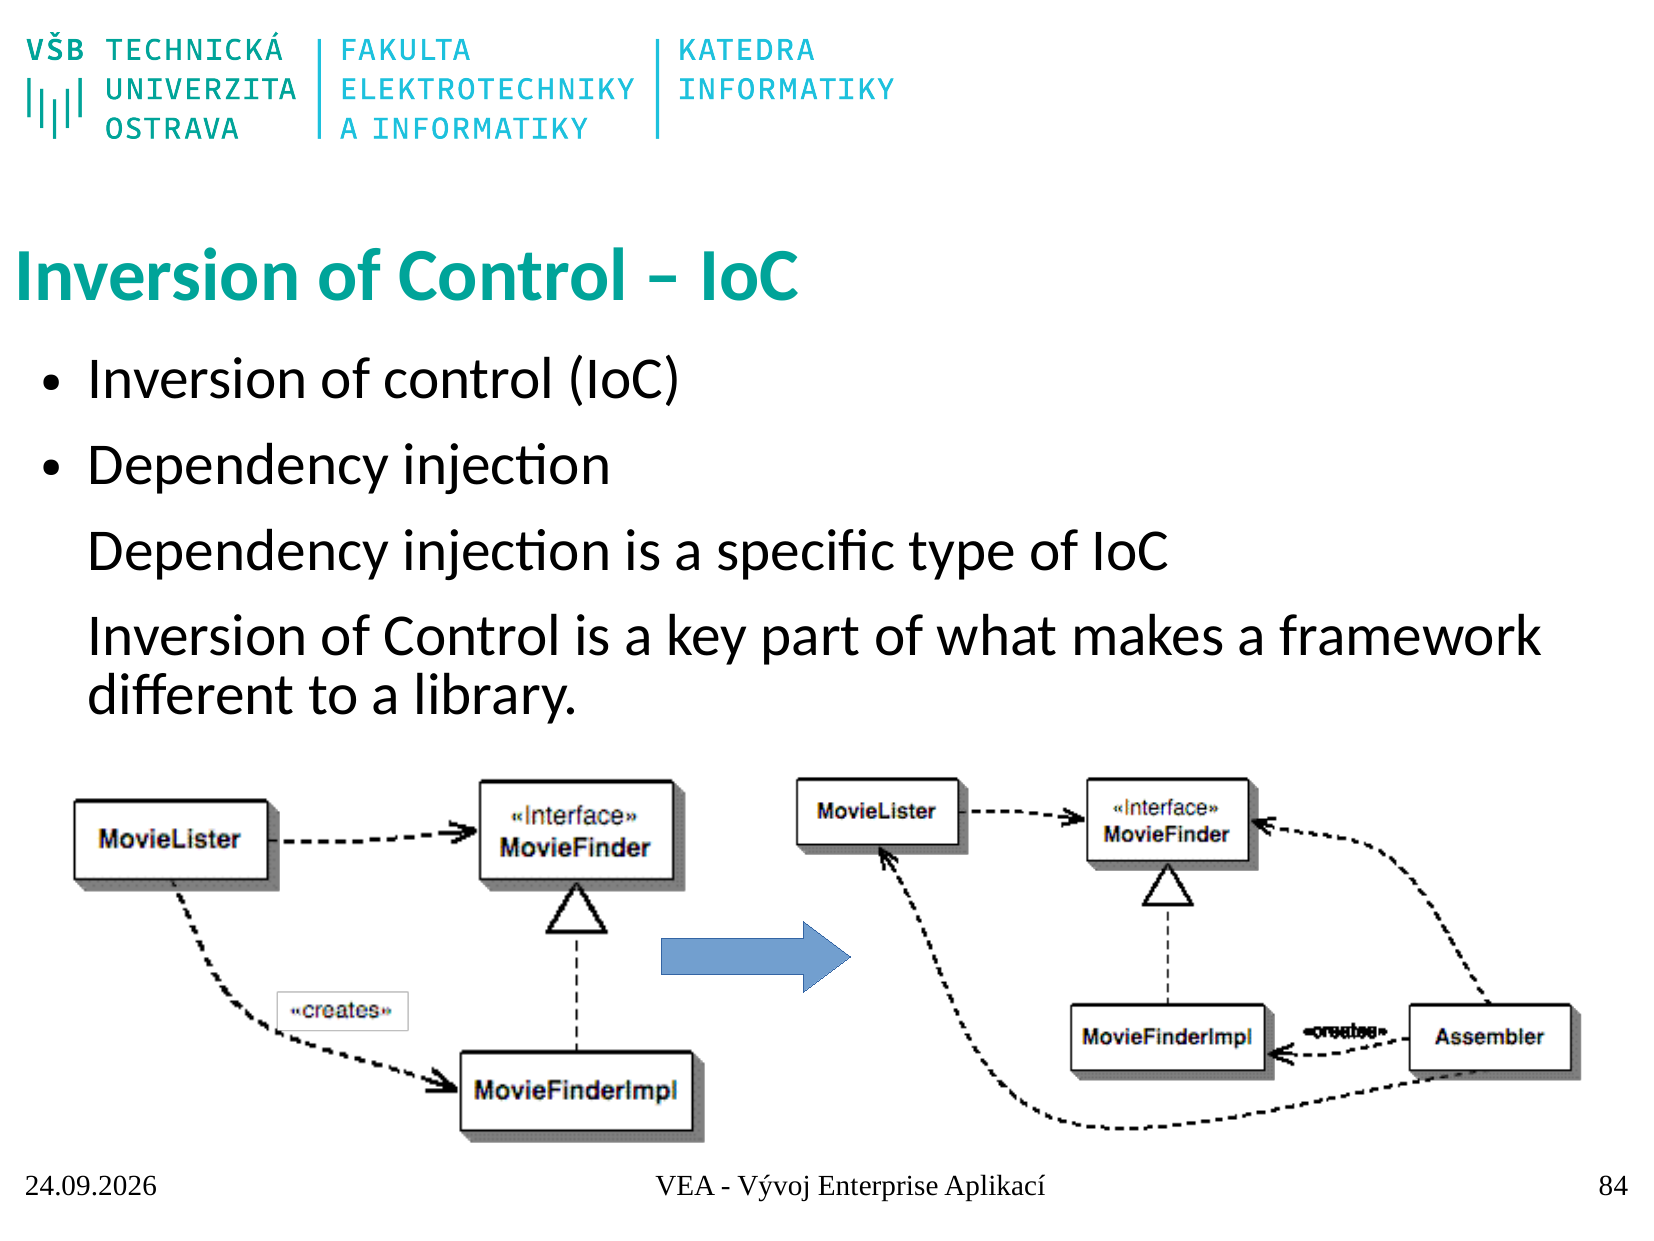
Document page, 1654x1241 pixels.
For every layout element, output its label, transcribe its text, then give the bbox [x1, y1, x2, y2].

list Inversion of control (IoC) Dependency injection Dependency injection is a specific type of IoC Inversion of Control is a key part of what makes a framework different to a library. [24, 354, 1629, 732]
title Inversion of Control – IoC [14, 165, 1619, 319]
picture [784, 767, 1583, 1146]
text_box [661, 921, 851, 993]
picture [59, 767, 707, 1146]
picture [26, 31, 894, 139]
